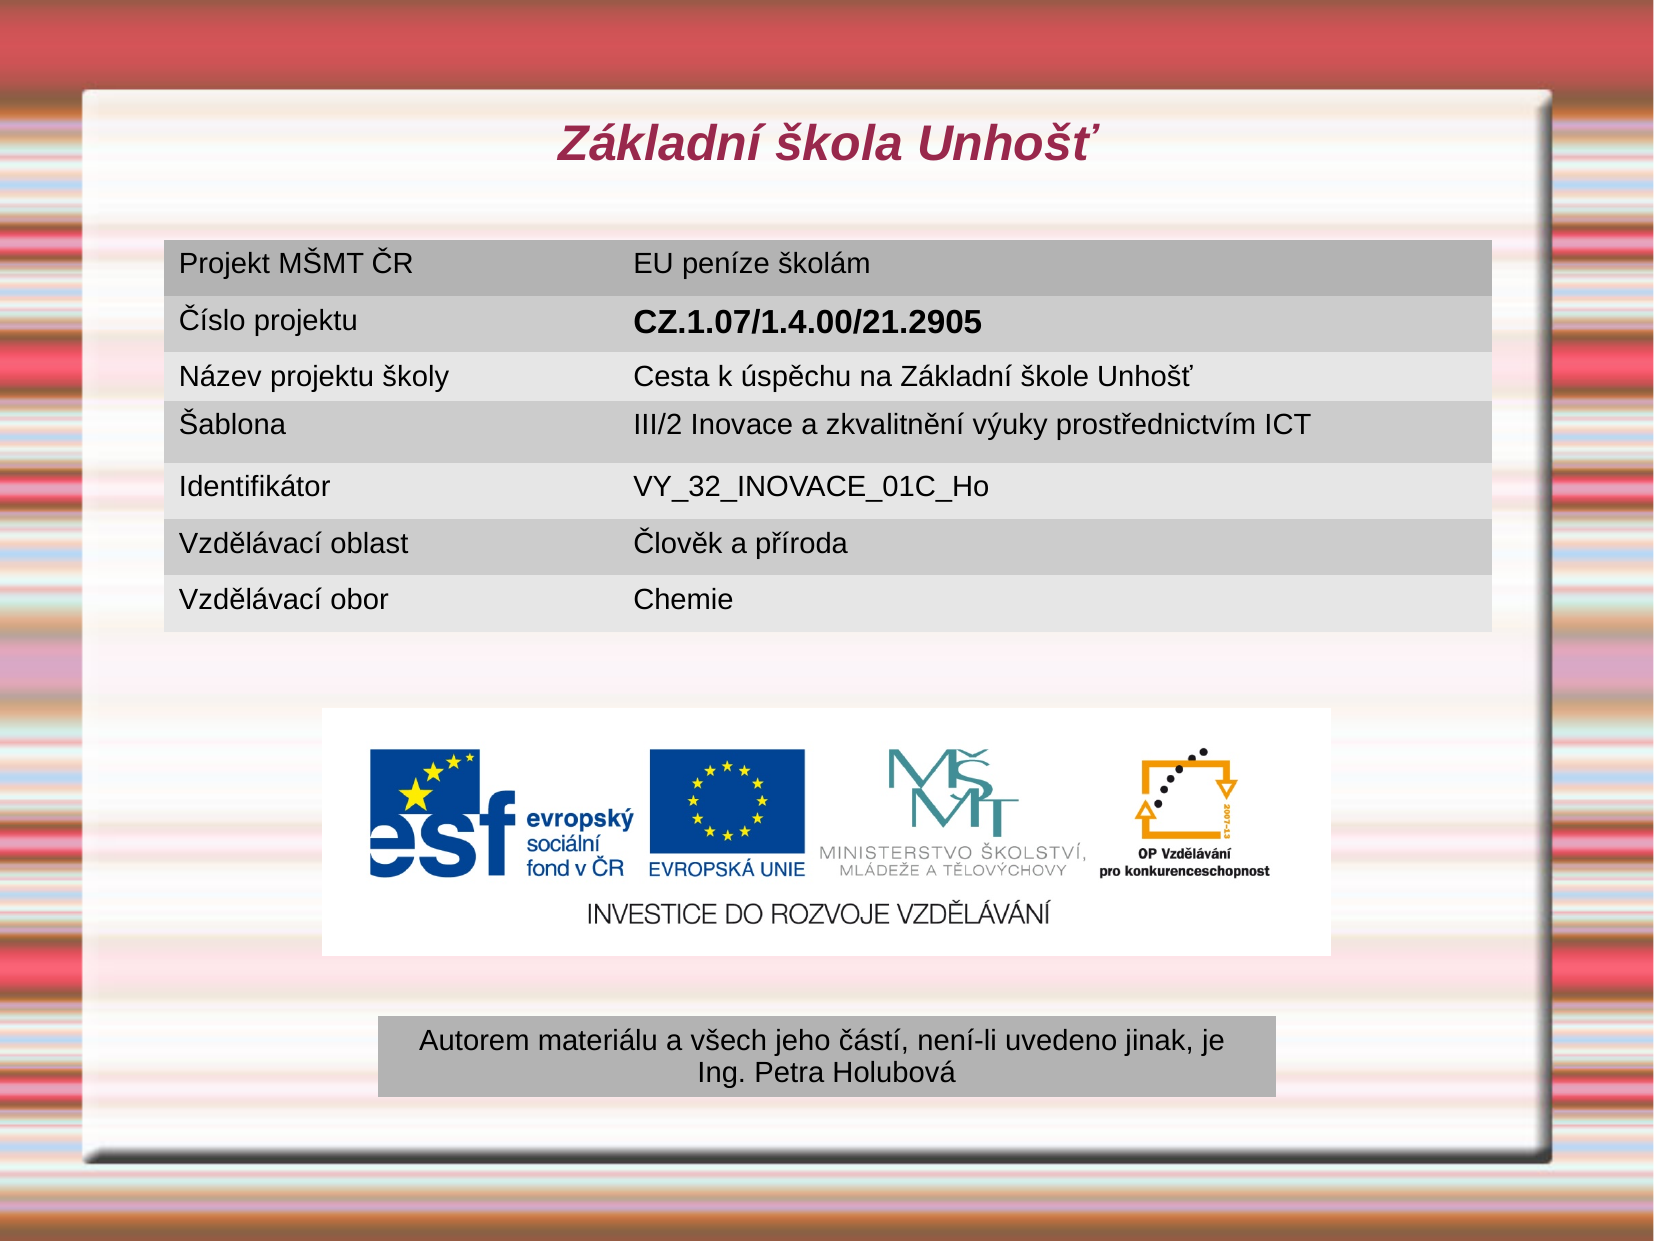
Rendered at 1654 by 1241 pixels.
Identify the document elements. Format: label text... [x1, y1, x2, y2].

table_cell VY_32_INOVACE_01C_Ho [619, 463, 1492, 519]
table_cell III/2 Inovace a zkvalitnění výuky prostřednictvím ICT [619, 401, 1492, 463]
table_cell Číslo projektu [164, 296, 619, 352]
table_cell Chemie [619, 575, 1492, 632]
table_cell Vzdělávací obor [164, 575, 619, 632]
table_cell CZ.1.07/1.4.00/21.2905 [619, 296, 1492, 352]
table_header Projekt MŠMT ČR [164, 240, 619, 296]
picture [0, 0, 1654, 1241]
table_cell Cesta k úspěchu na Základní škole Unhošť [619, 352, 1492, 401]
table_cell Název projektu školy [164, 352, 619, 401]
table_cell Člověk a příroda [619, 519, 1492, 575]
table_cell Vzdělávací oblast [164, 519, 619, 575]
title Základní škola Unhošť [121, 50, 1534, 237]
table_cell Identifikátor [164, 463, 619, 519]
table_header Autorem materiálu a všech jeho částí, není-li uvedeno jinak, je Ing. Petra Holubová [378, 1016, 1276, 1097]
table_header EU peníze školám [619, 240, 1492, 296]
table_cell Šablona [164, 401, 619, 463]
